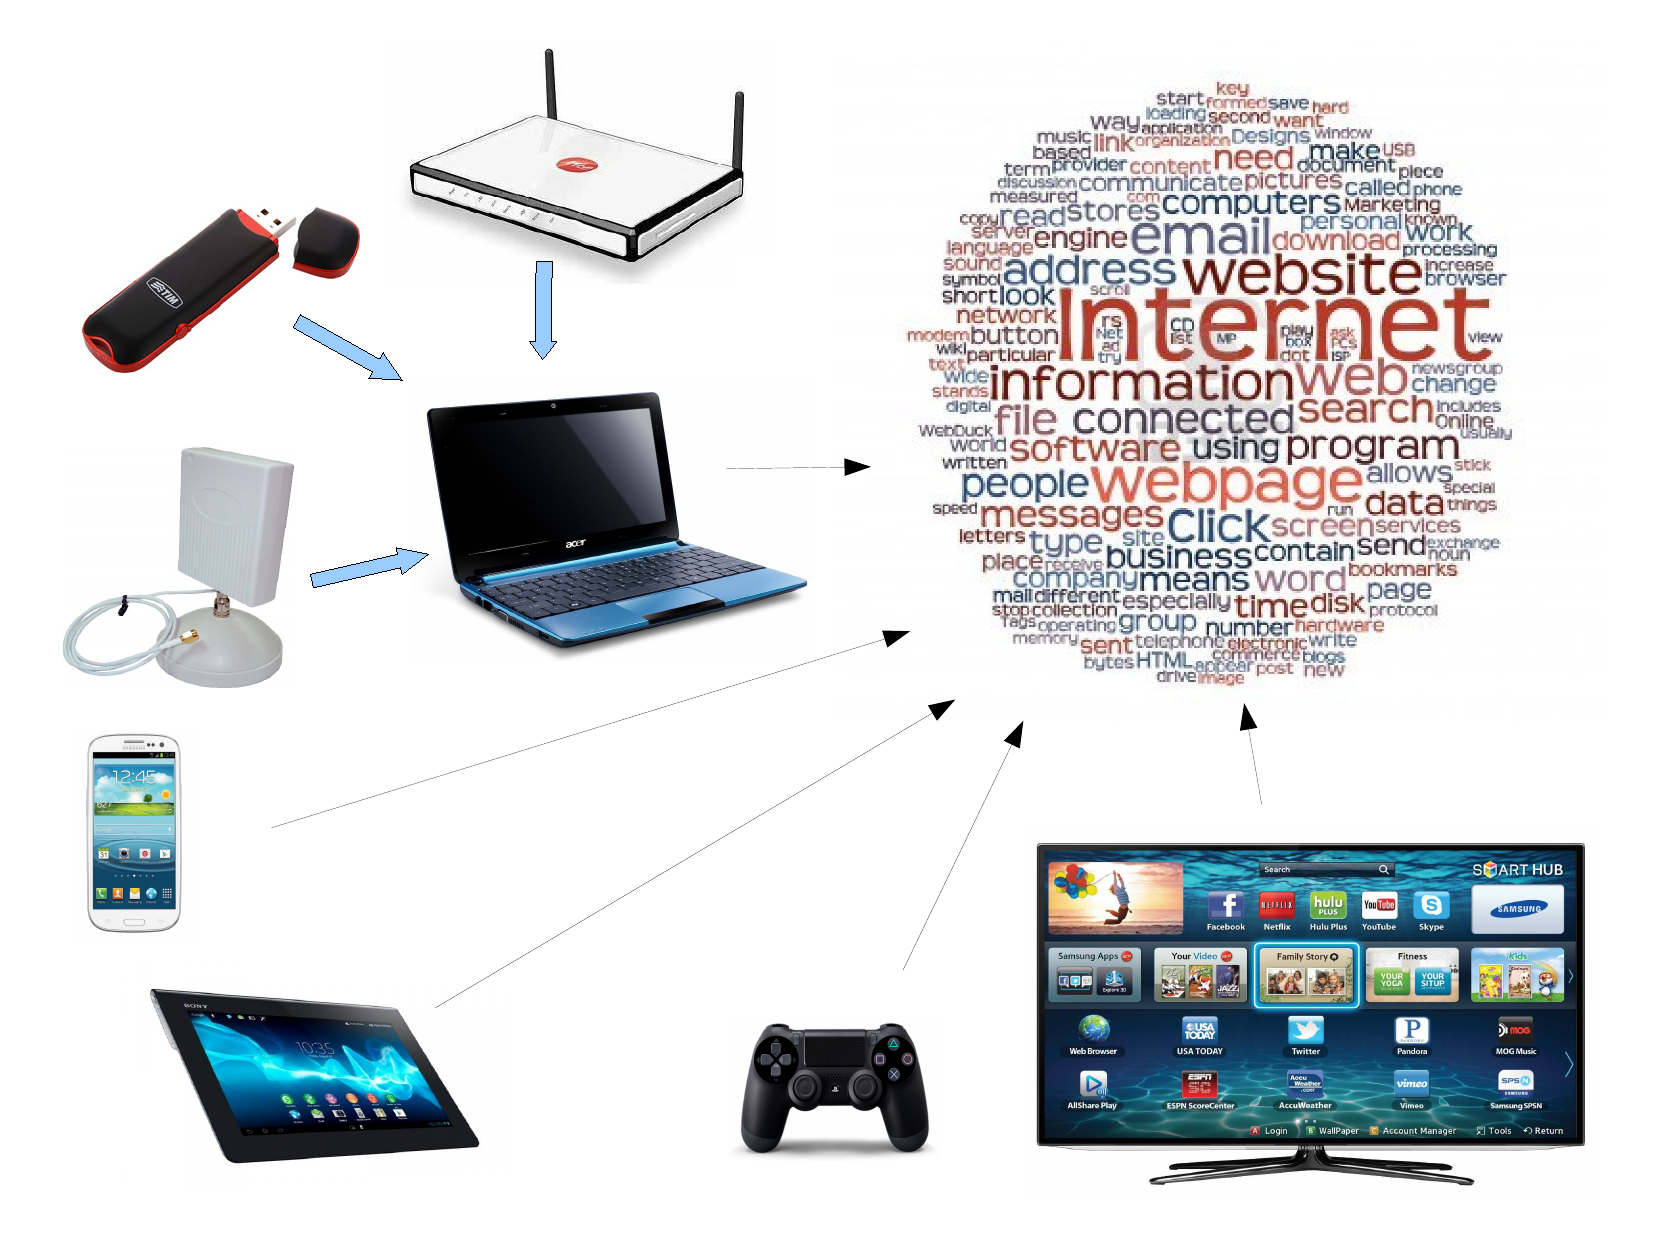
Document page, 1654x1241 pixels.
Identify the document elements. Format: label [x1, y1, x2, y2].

text_box [529, 261, 557, 360]
picture [921, 715, 936, 721]
picture [835, 40, 1602, 721]
picture [62, 447, 294, 688]
picture [729, 1016, 940, 1161]
text_box [293, 314, 403, 381]
text_box [310, 547, 429, 588]
picture [82, 199, 360, 374]
picture [1023, 830, 1601, 1201]
picture [412, 381, 816, 661]
picture [121, 962, 508, 1190]
picture [78, 730, 194, 944]
picture [386, 40, 770, 284]
